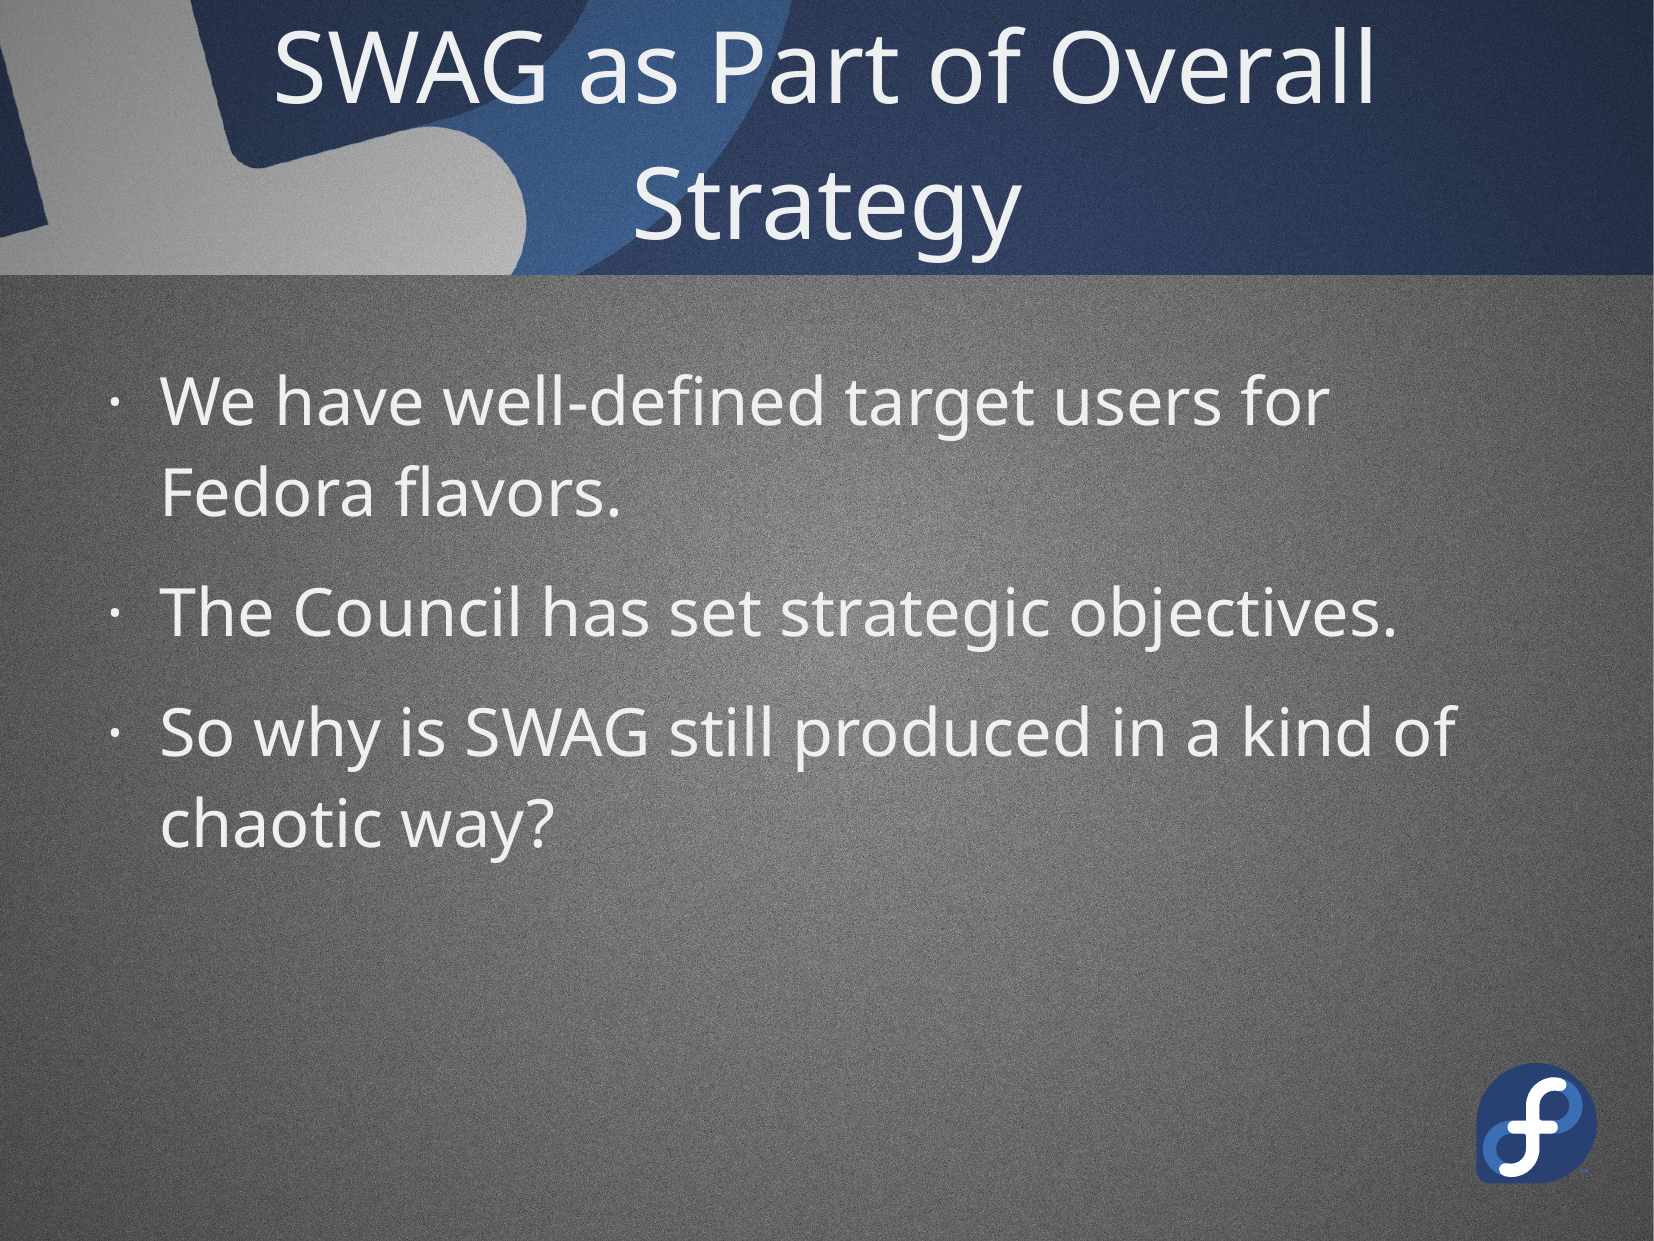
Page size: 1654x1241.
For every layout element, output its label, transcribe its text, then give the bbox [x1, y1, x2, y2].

picture [0, 0, 1654, 1241]
title SWAG as Part of Overall Strategy [88, 29, 1565, 237]
list We have well-defined target users for Fedora flavors. The Council has set strategic objectives. So why is SWAG still produced in a kind of chaotic way? [88, 354, 1565, 1063]
